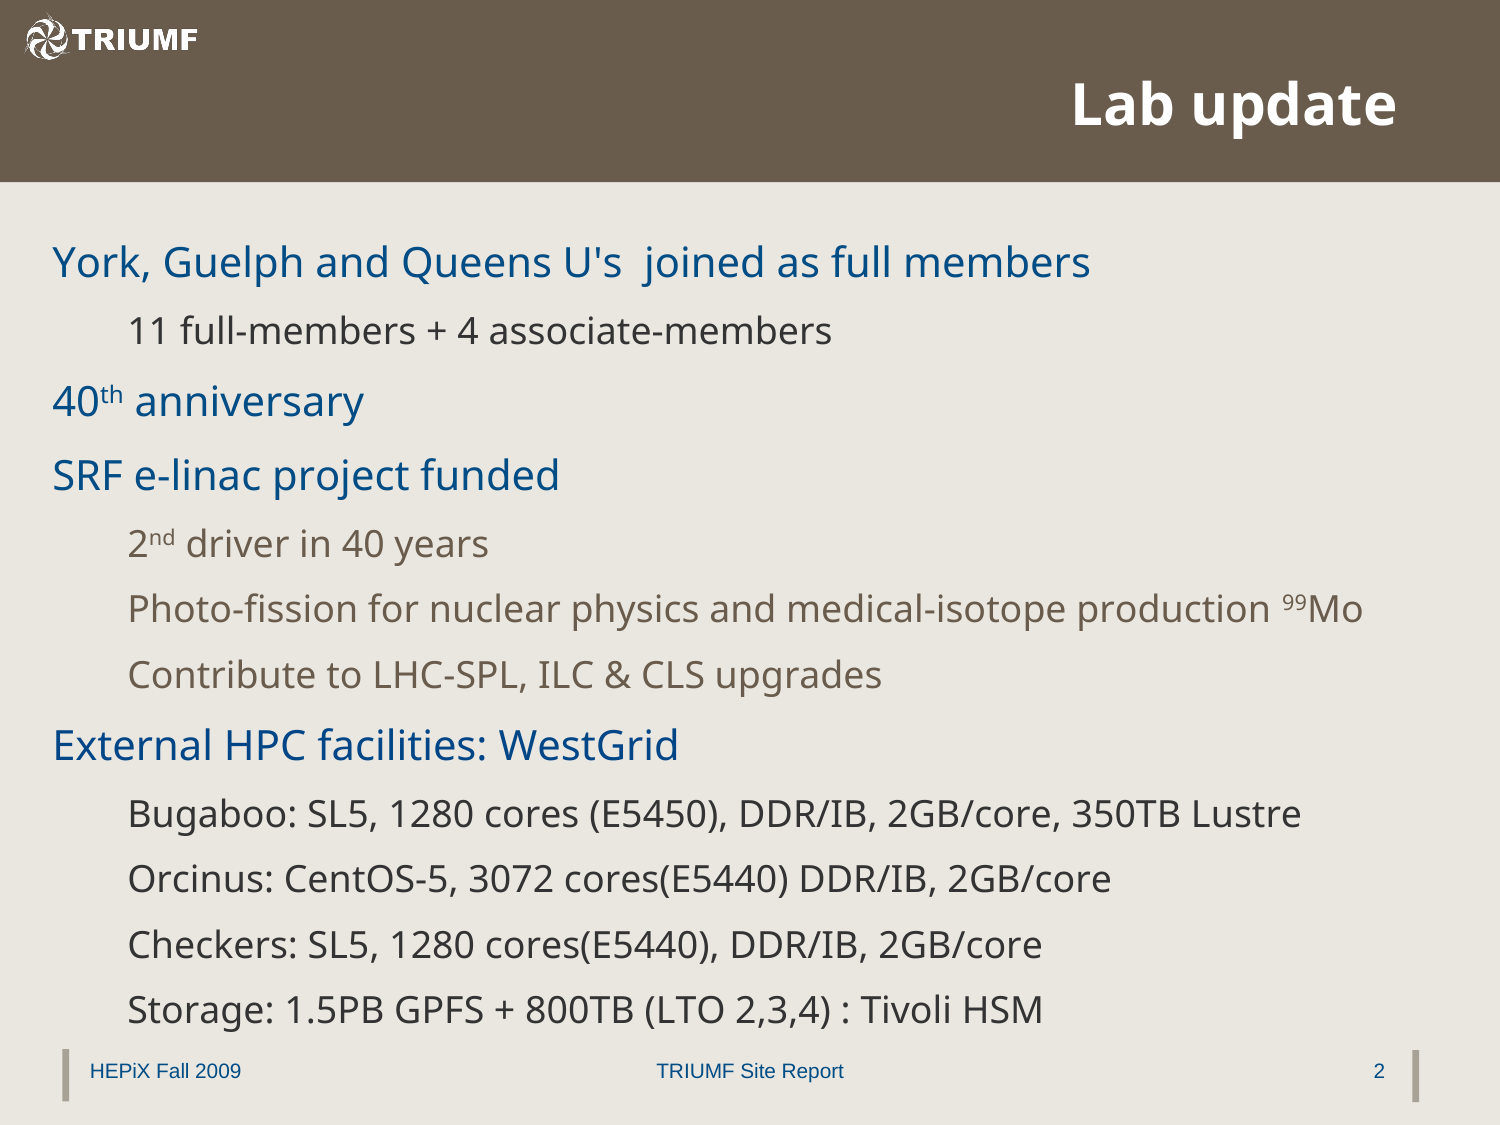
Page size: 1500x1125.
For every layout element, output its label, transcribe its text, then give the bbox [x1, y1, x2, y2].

text_box HEPiX Fall 2009 [74, 1049, 426, 1125]
picture [24, 12, 62, 60]
text_box <number> [1049, 1049, 1401, 1125]
list York, Guelph and Queens U's joined as full members 11 full-members + 4 associate-members 40th anniversary SRF e-linac project funded 2nd driver in 40 years Photo-fission for nuclear physics and medical-isotope production 99Mo Contribute to LHC-SPL, ILC & CLS upgrades External HPC facilities: WestGrid Bugaboo: SL5, 1280 cores (E5450), DDR/IB, 2GB/core, 350TB Lustre Orcinus: CentOS-5, 3072 cores(E5440) DDR/IB, 2GB/core Checkers: SL5, 1280 cores(E5440), DDR/IB, 2GB/core Storage: 1.5PB GPFS + 800TB (LTO 2,3,4) : Tivoli HSM [37, 224, 1500, 1028]
title Lab update [62, 0, 1413, 228]
text_box TRIUMF Site Report [512, 1049, 988, 1125]
